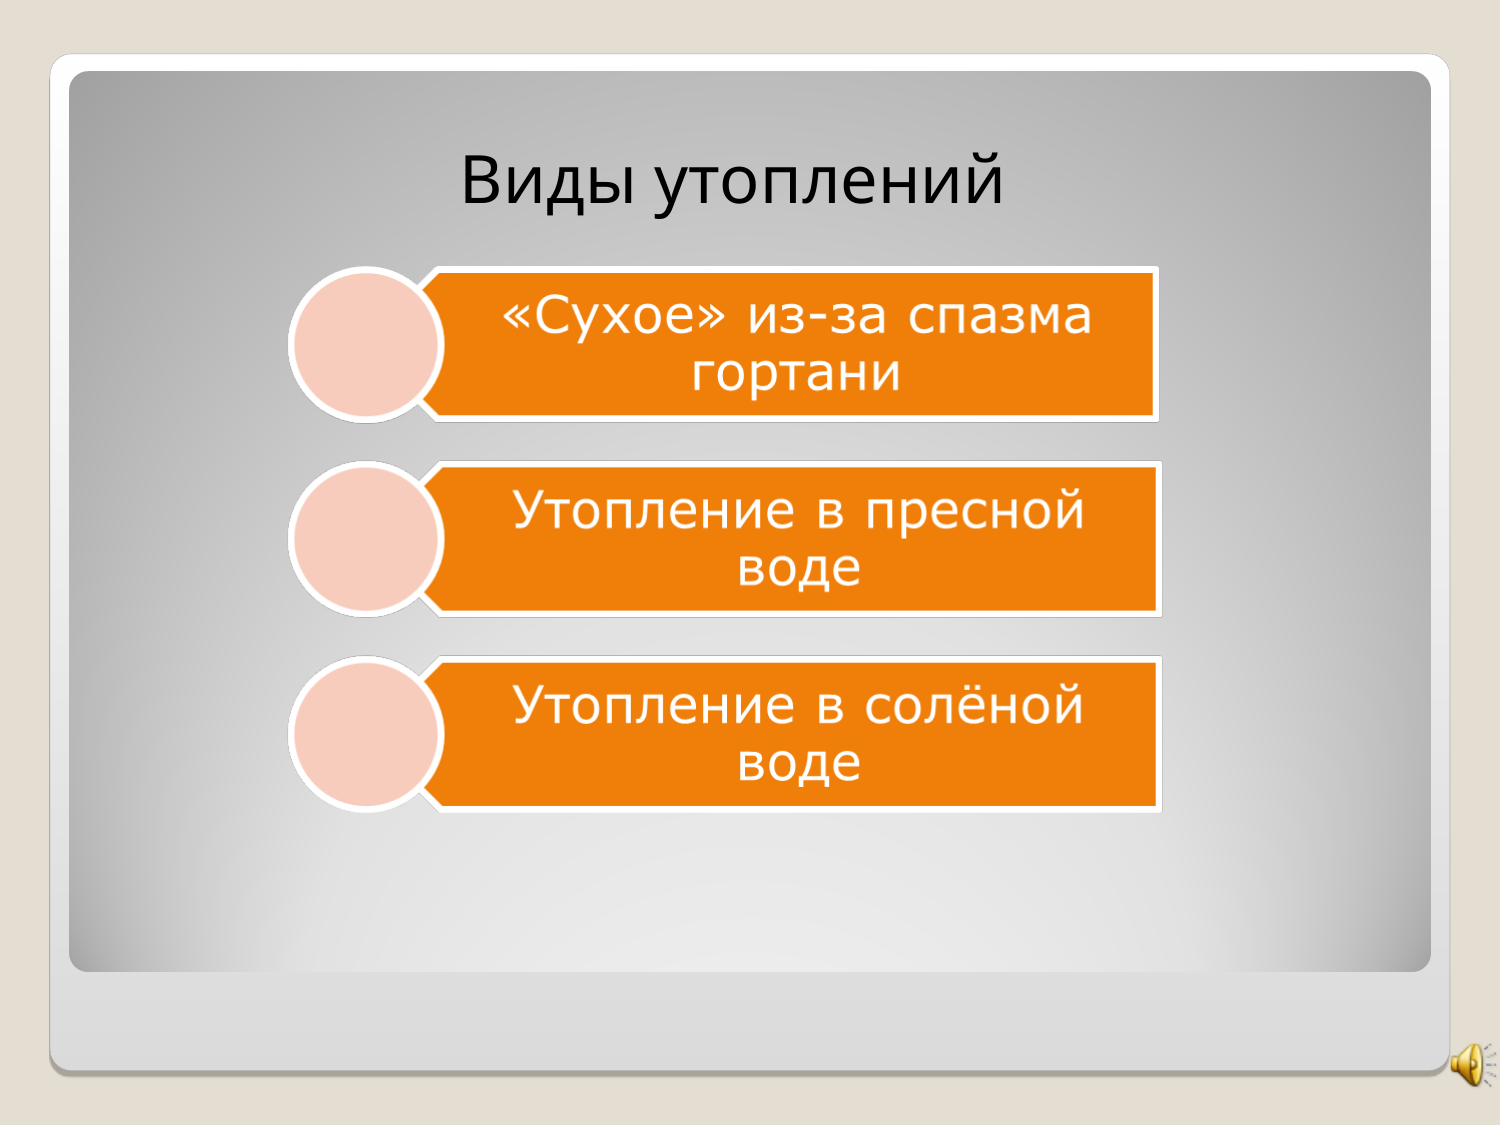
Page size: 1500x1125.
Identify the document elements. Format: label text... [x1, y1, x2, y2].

picture [1449, 1042, 1500, 1093]
picture [69, 71, 1431, 972]
text_box Виды утоплений [445, 128, 1023, 225]
